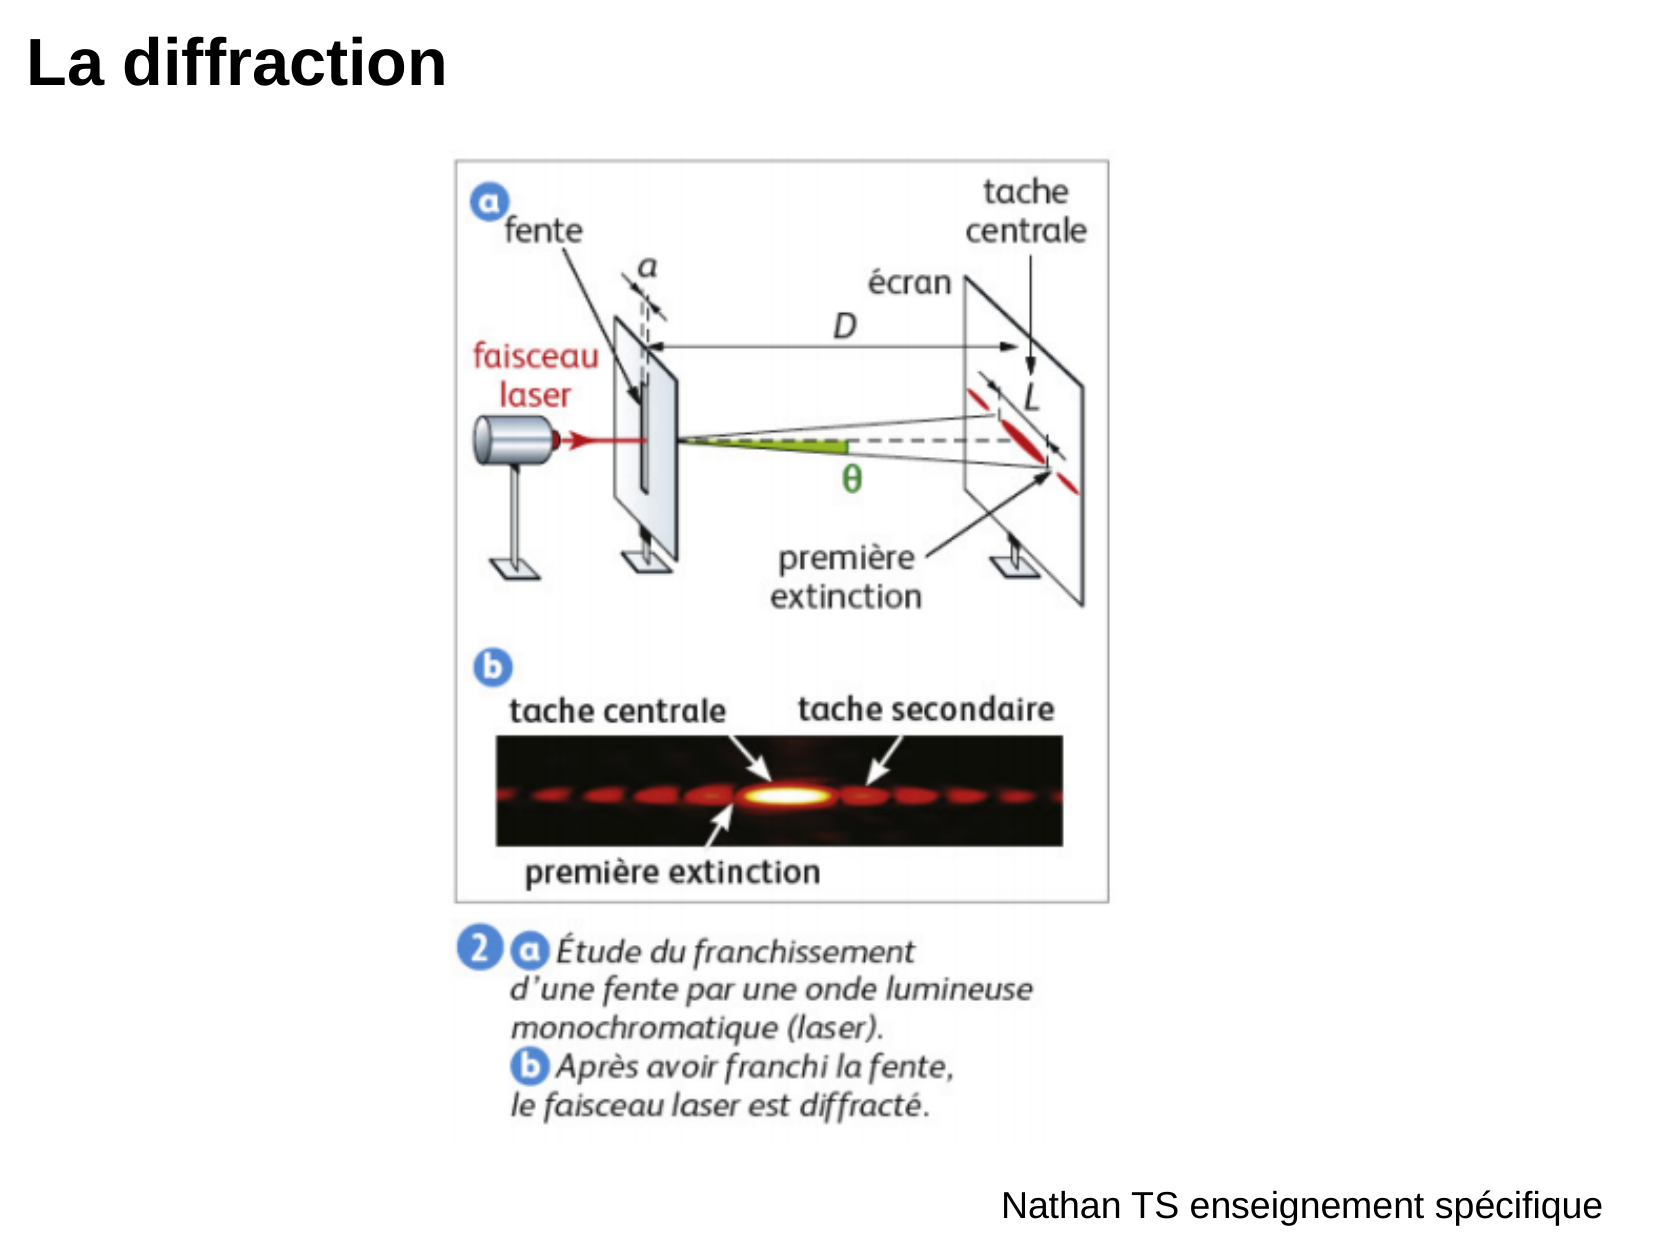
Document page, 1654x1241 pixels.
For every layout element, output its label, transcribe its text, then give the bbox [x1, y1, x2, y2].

picture [437, 149, 1129, 1146]
text_box Nathan TS enseignement spécifique [986, 1176, 1654, 1241]
text_box La diffraction [11, 17, 1158, 108]
